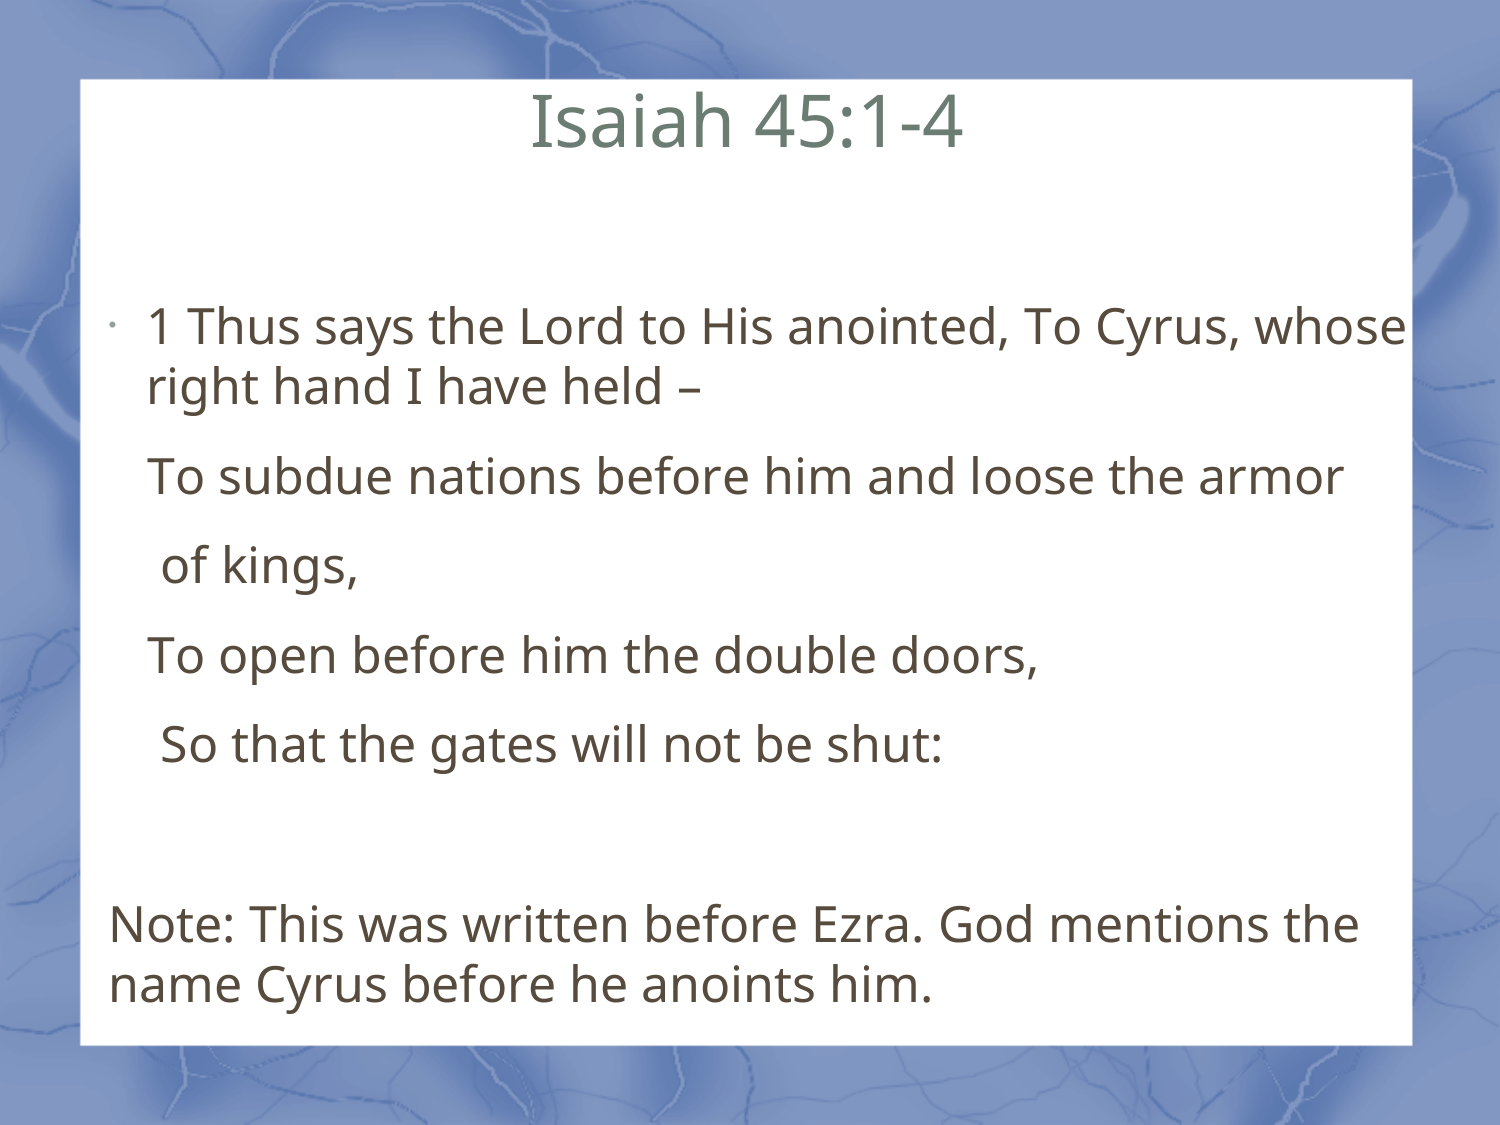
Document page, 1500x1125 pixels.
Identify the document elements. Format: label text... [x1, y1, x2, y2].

title Isaiah 45:1-4 [69, 66, 1425, 238]
picture [0, 0, 1500, 1125]
list 1 Thus says the Lord to His anointed, To Cyrus, whose right hand I have held – To subdue nations before him and loose the armor of kings, To open before him the double doors, So that the gates will not be shut: Note: This was written before Ezra. God mentions the name Cyrus before he anoints him. [75, 287, 1425, 1005]
